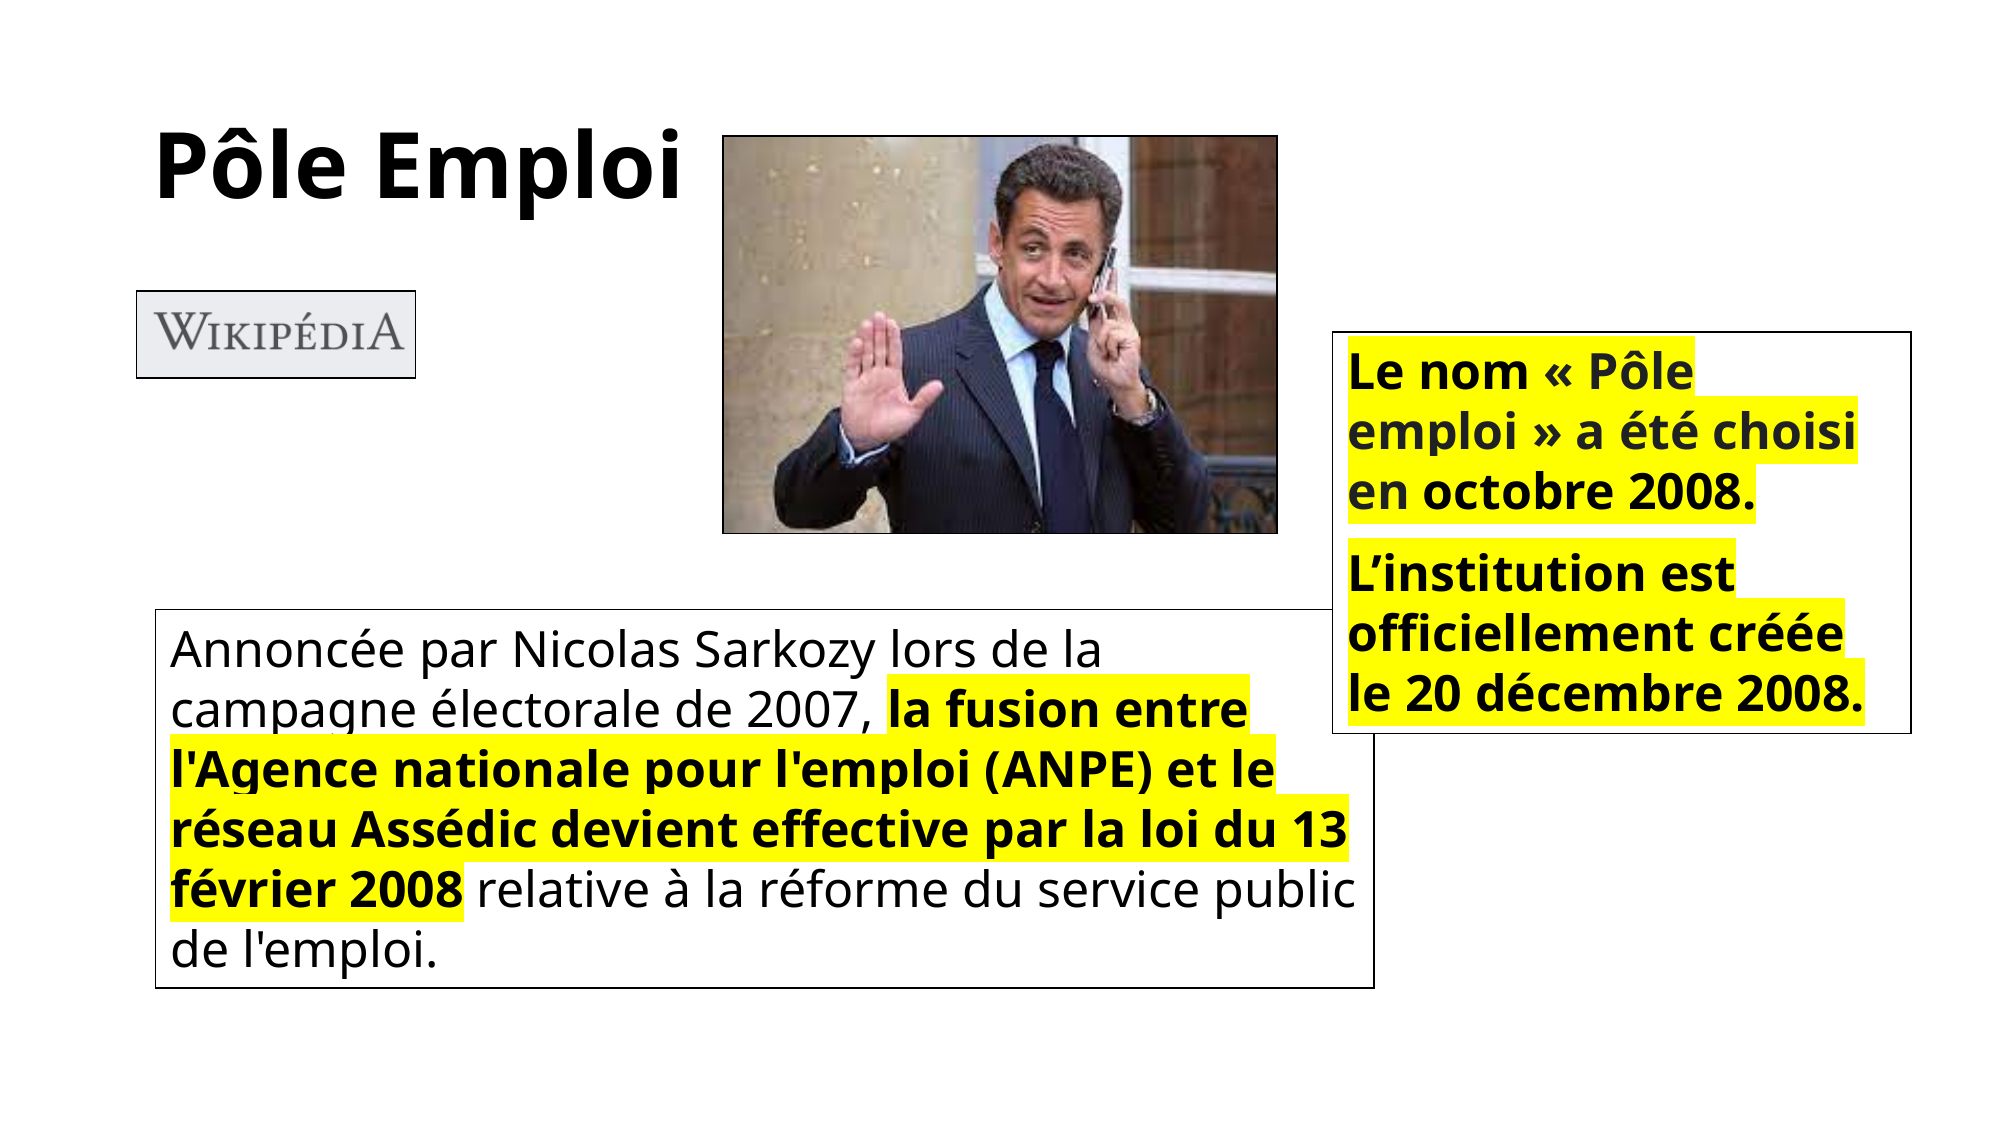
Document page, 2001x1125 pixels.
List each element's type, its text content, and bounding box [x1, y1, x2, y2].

text_box Le nom « Pôle emploi » a été choisi en octobre 2008. L’institution est officiellement créée le 20 décembre 2008. [1332, 331, 1911, 734]
picture [137, 291, 415, 378]
text_box Annoncée par Nicolas Sarkozy lors de la campagne électorale de 2007, la fusion entre l'Agence nationale pour l'emploi (ANPE) et le réseau Assédic devient effective par la loi du 13 février 2008 relative à la réforme du service public de l'emploi. [155, 609, 1374, 989]
title Pôle Emploi [137, 59, 1803, 278]
picture [723, 136, 1277, 533]
